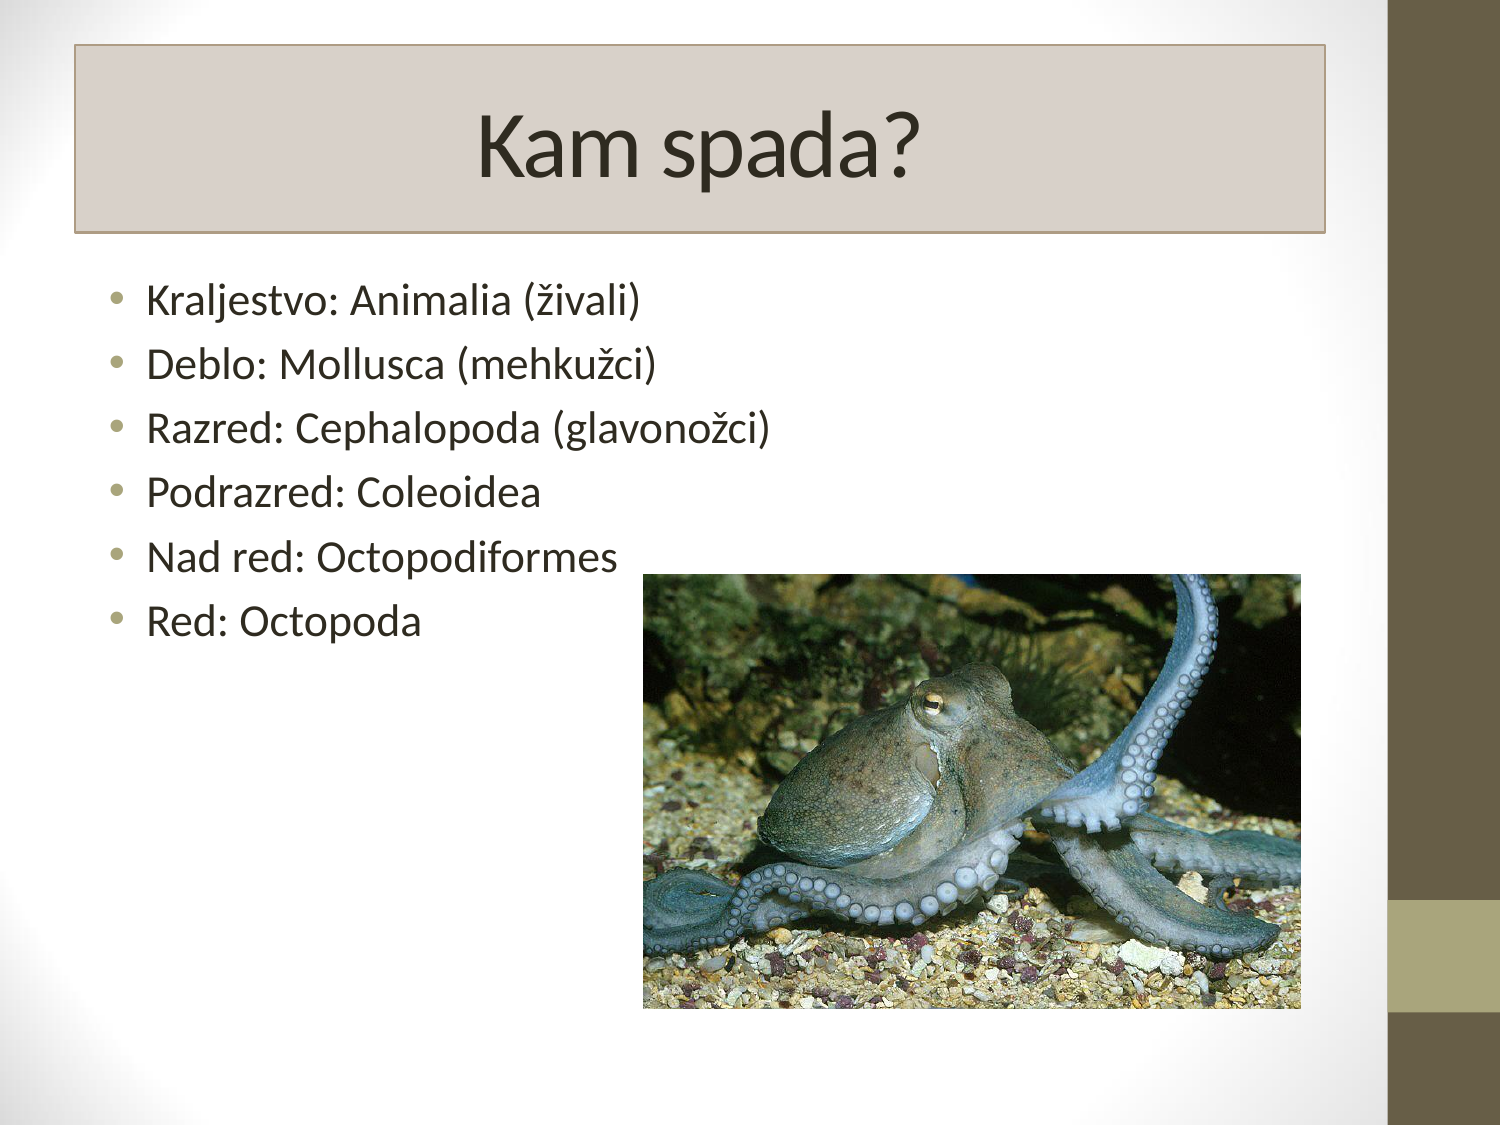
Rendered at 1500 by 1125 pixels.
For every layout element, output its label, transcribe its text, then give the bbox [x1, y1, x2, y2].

picture [0, 0, 1387, 1125]
list Kraljestvo: Animalia (živali) Deblo: Mollusca (mehkužci) Razred: Cephalopoda (glavonožci) Podrazred: Coleoidea Nad red: Octopodiformes Red: Octopoda [75, 262, 1325, 1050]
title Kam spada? [75, 45, 1325, 233]
